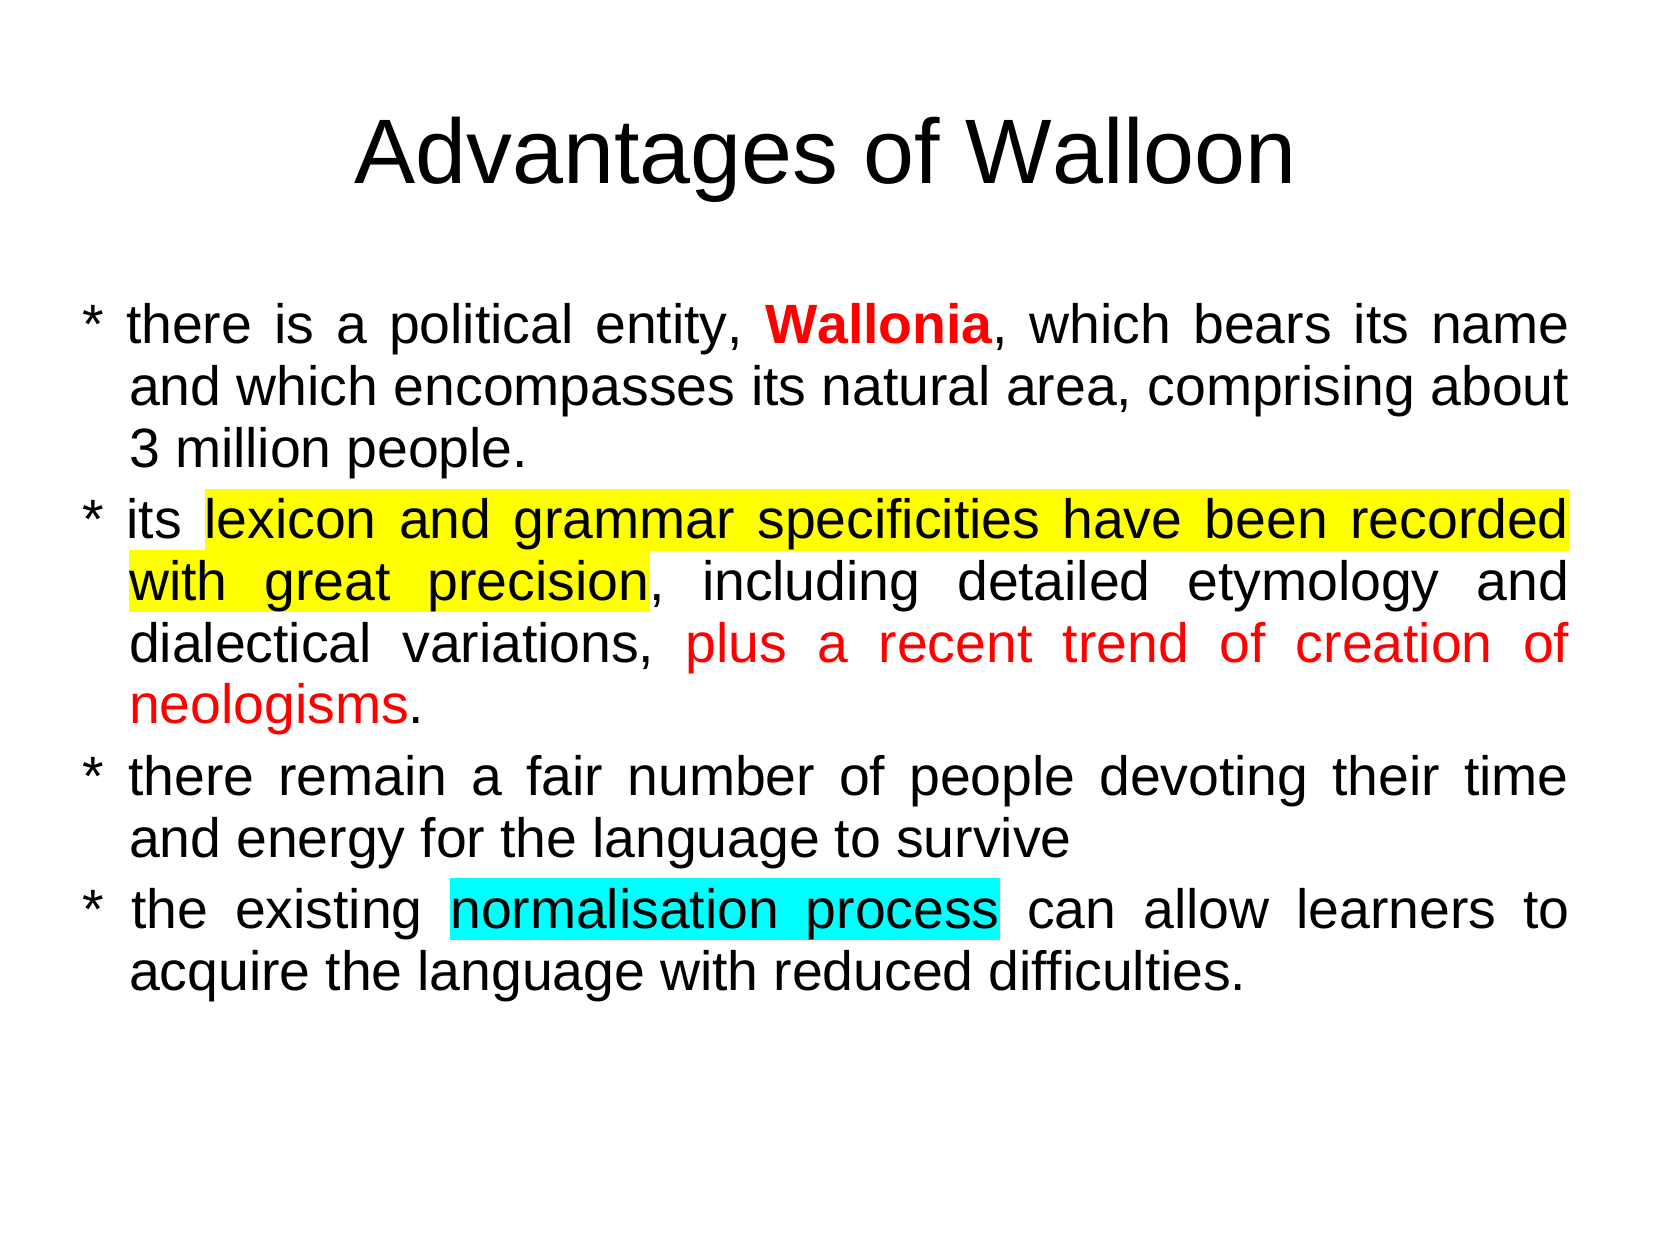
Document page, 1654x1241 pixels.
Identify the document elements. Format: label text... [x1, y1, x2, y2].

list * there is a political entity, Wallonia, which bears its name and which encompasses its natural area, comprising about 3 million people. * its lexicon and grammar specificities have been recorded with great precision, including detailed etymology and dialectical variations, plus a recent trend of creation of neologisms. * there remain a fair number of people devoting their time and energy for the language to survive * the existing normalisation process can allow learners to acquire the language with reduced difficulties. [82, 290, 1571, 1009]
title Advantages of Walloon [82, 49, 1571, 256]
